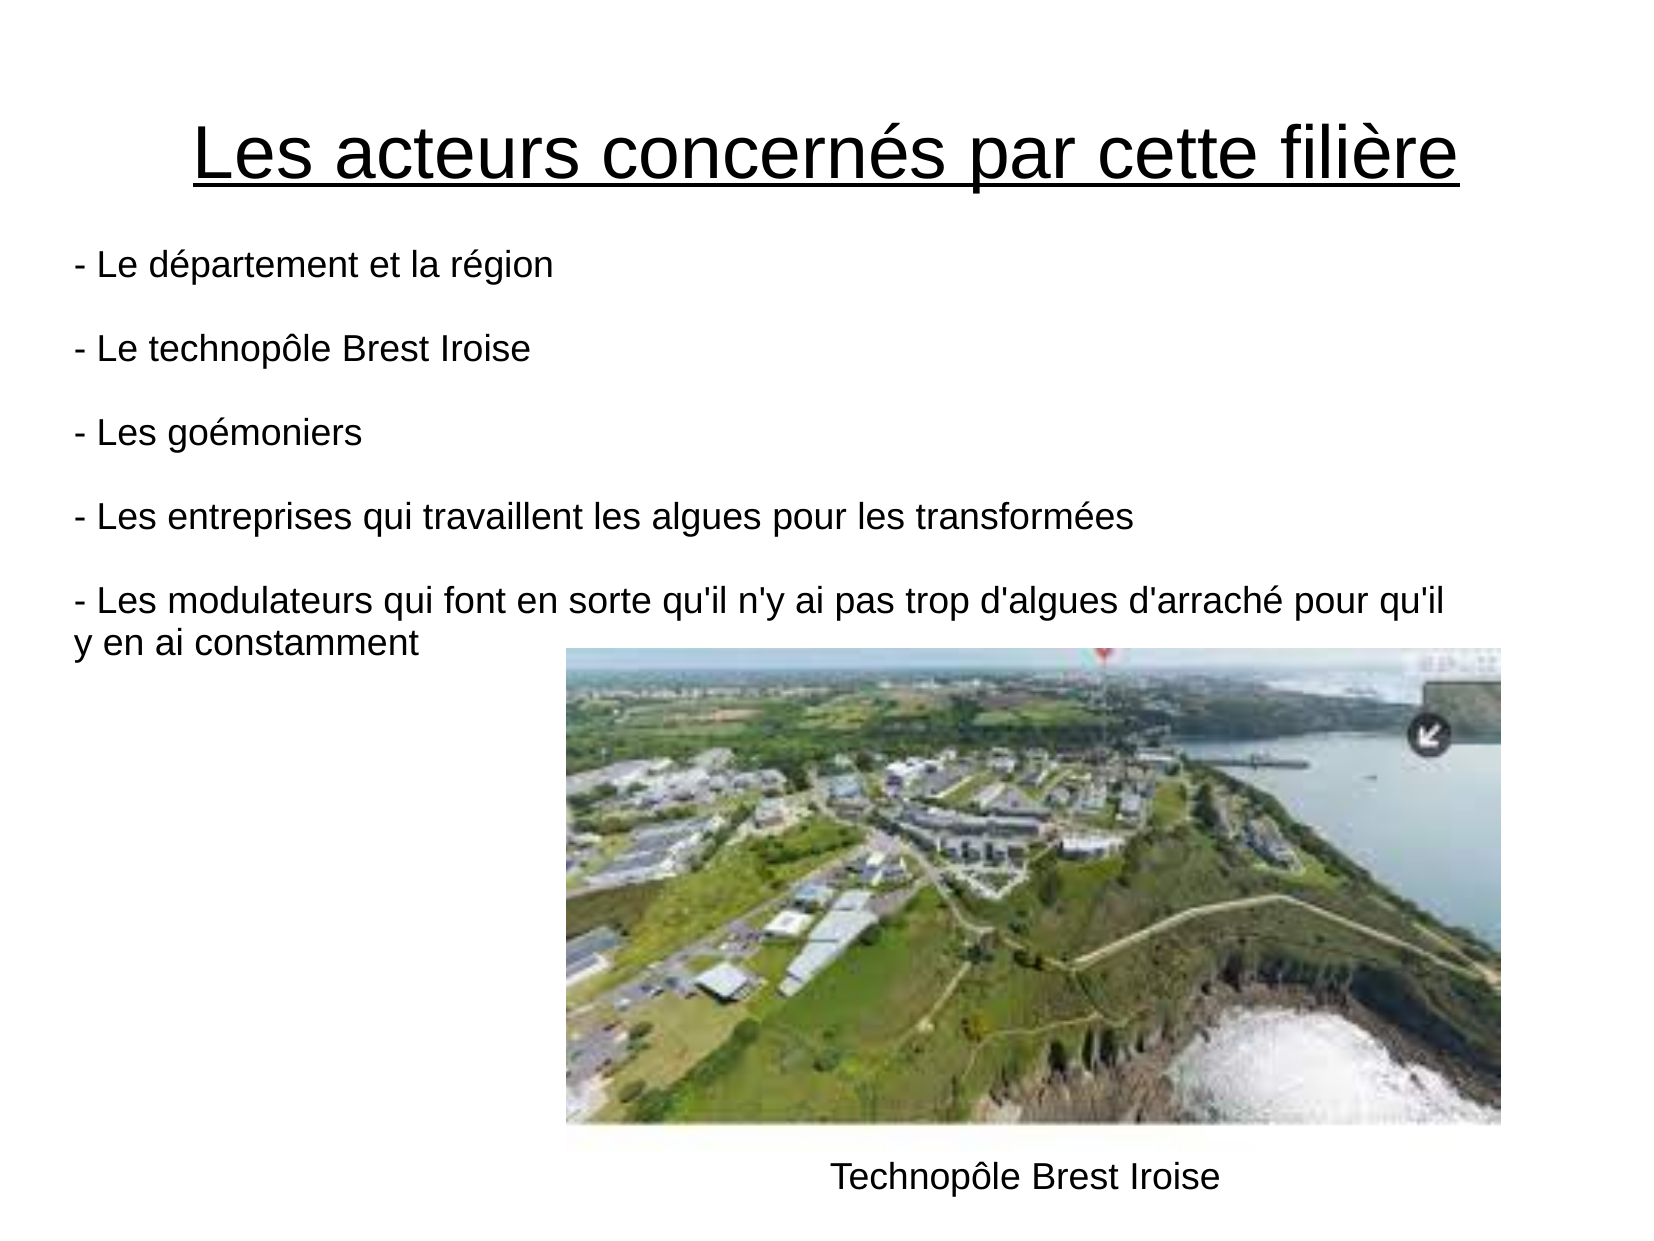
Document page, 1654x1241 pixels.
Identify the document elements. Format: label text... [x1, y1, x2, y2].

text_box - Le département et la région - Le technopôle Brest Iroise - Les goémoniers - Les entreprises qui travaillent les algues pour les transformées - Les modulateurs qui font en sorte qu'il n'y ai pas trop d'algues d'arraché pour qu'il y en ai constamment [59, 236, 1477, 756]
text_box Technopôle Brest Iroise [814, 1147, 1264, 1205]
title Les acteurs concernés par cette filière [82, 49, 1571, 257]
picture [566, 648, 1501, 1170]
